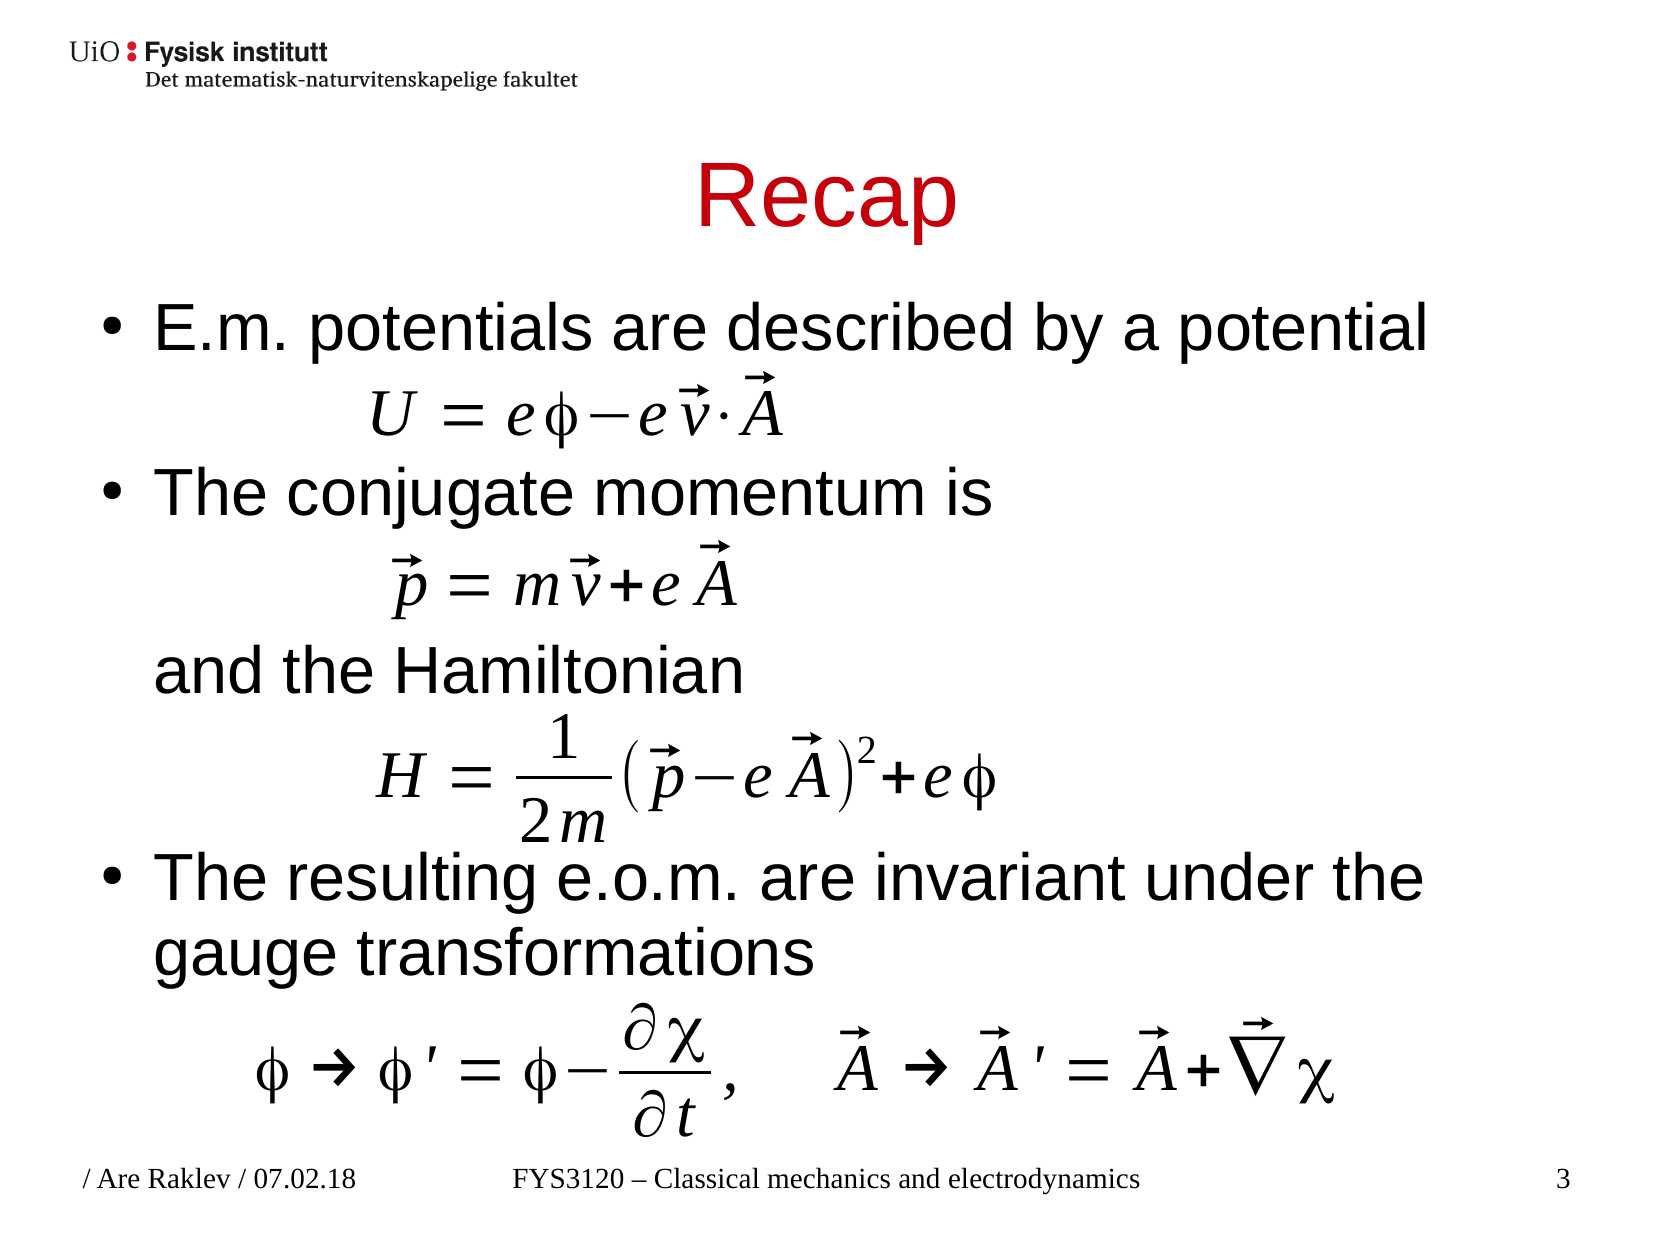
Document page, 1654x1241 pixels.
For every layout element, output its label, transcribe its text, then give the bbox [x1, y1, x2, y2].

list E.m. potentials are described by a potential The conjugate momentum is and the Hamiltonian The resulting e.o.m. are invariant under the gauge transformations [82, 290, 1571, 1147]
title Recap [82, 90, 1571, 290]
chart [248, 1000, 1344, 1152]
chart [361, 367, 793, 453]
chart [381, 537, 747, 620]
picture [68, 37, 581, 93]
chart [365, 698, 1009, 857]
